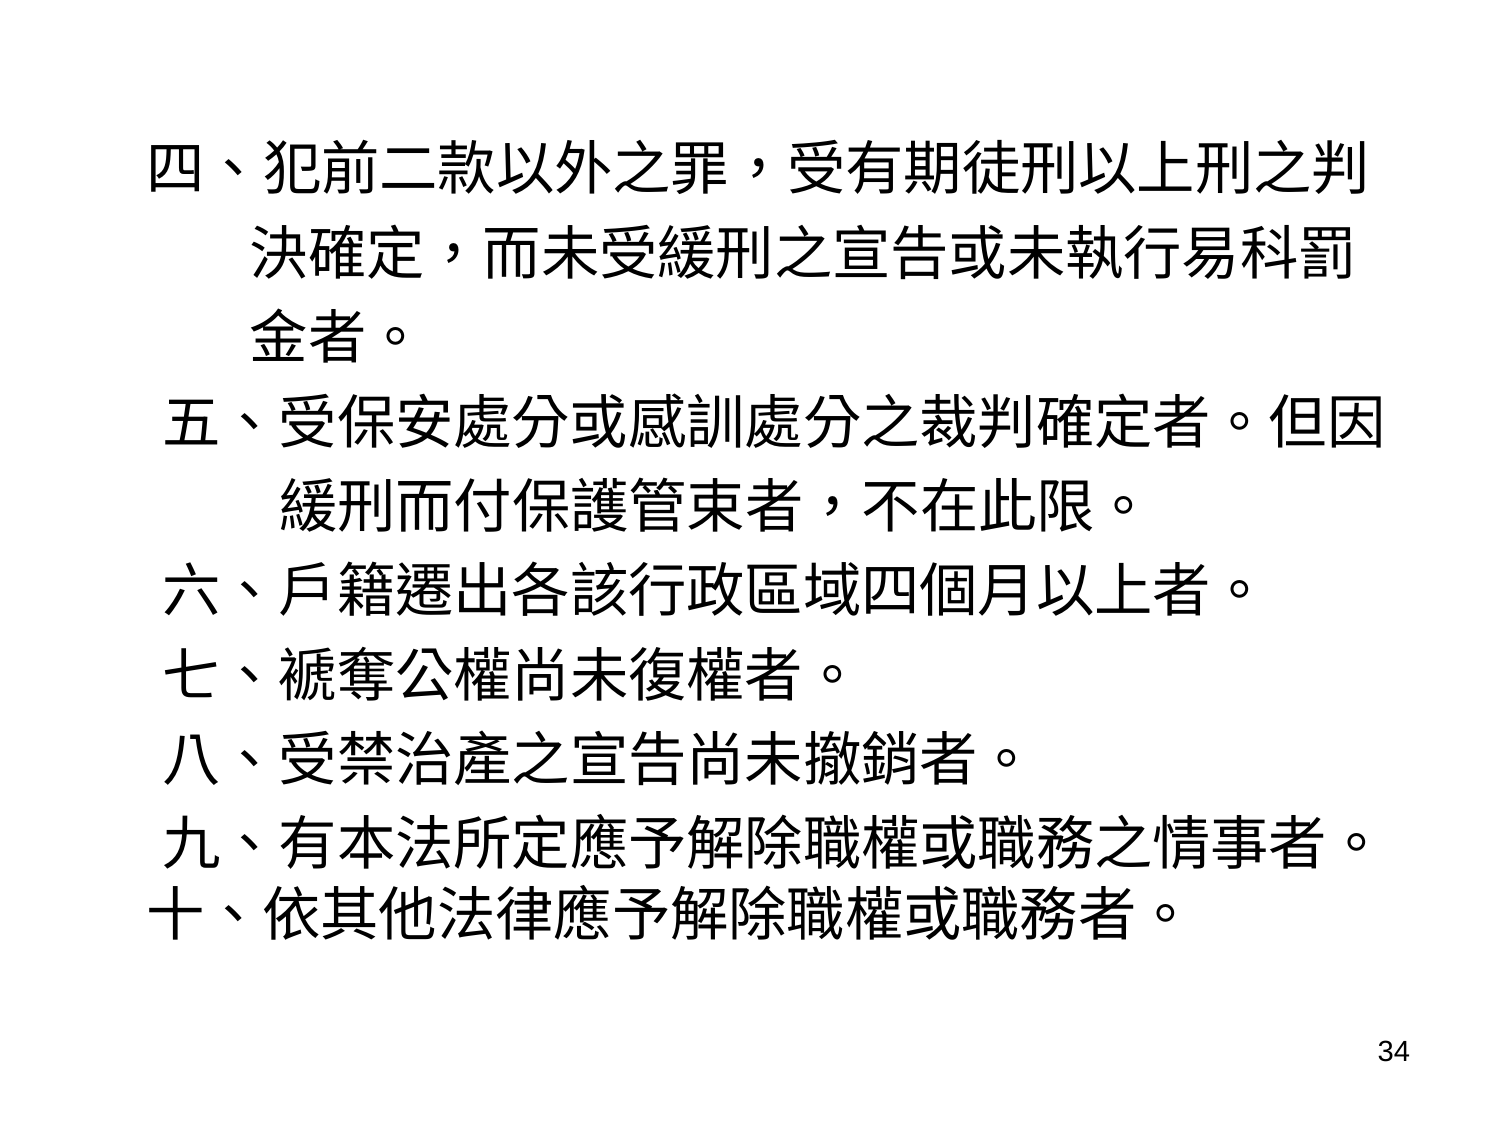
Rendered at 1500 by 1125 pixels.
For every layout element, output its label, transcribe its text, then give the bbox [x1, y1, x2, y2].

list 四、犯前二款以外之罪，受有期徒刑以上刑之判 決確定，而未受緩刑之宣告或未執行易科罰 金者。 五、受保安處分或感訓處分之裁判確定者。但因 緩刑而付保護管束者，不在此限。 六、戶籍遷出各該行政區域四個月以上者。 七、褫奪公權尚未復權者。 八、受禁治產之宣告尚未撤銷者。 九、有本法所定應予解除職權或職務之情事者。 十、依其他法律應予解除職權或職務者。 [75, 54, 1426, 1005]
